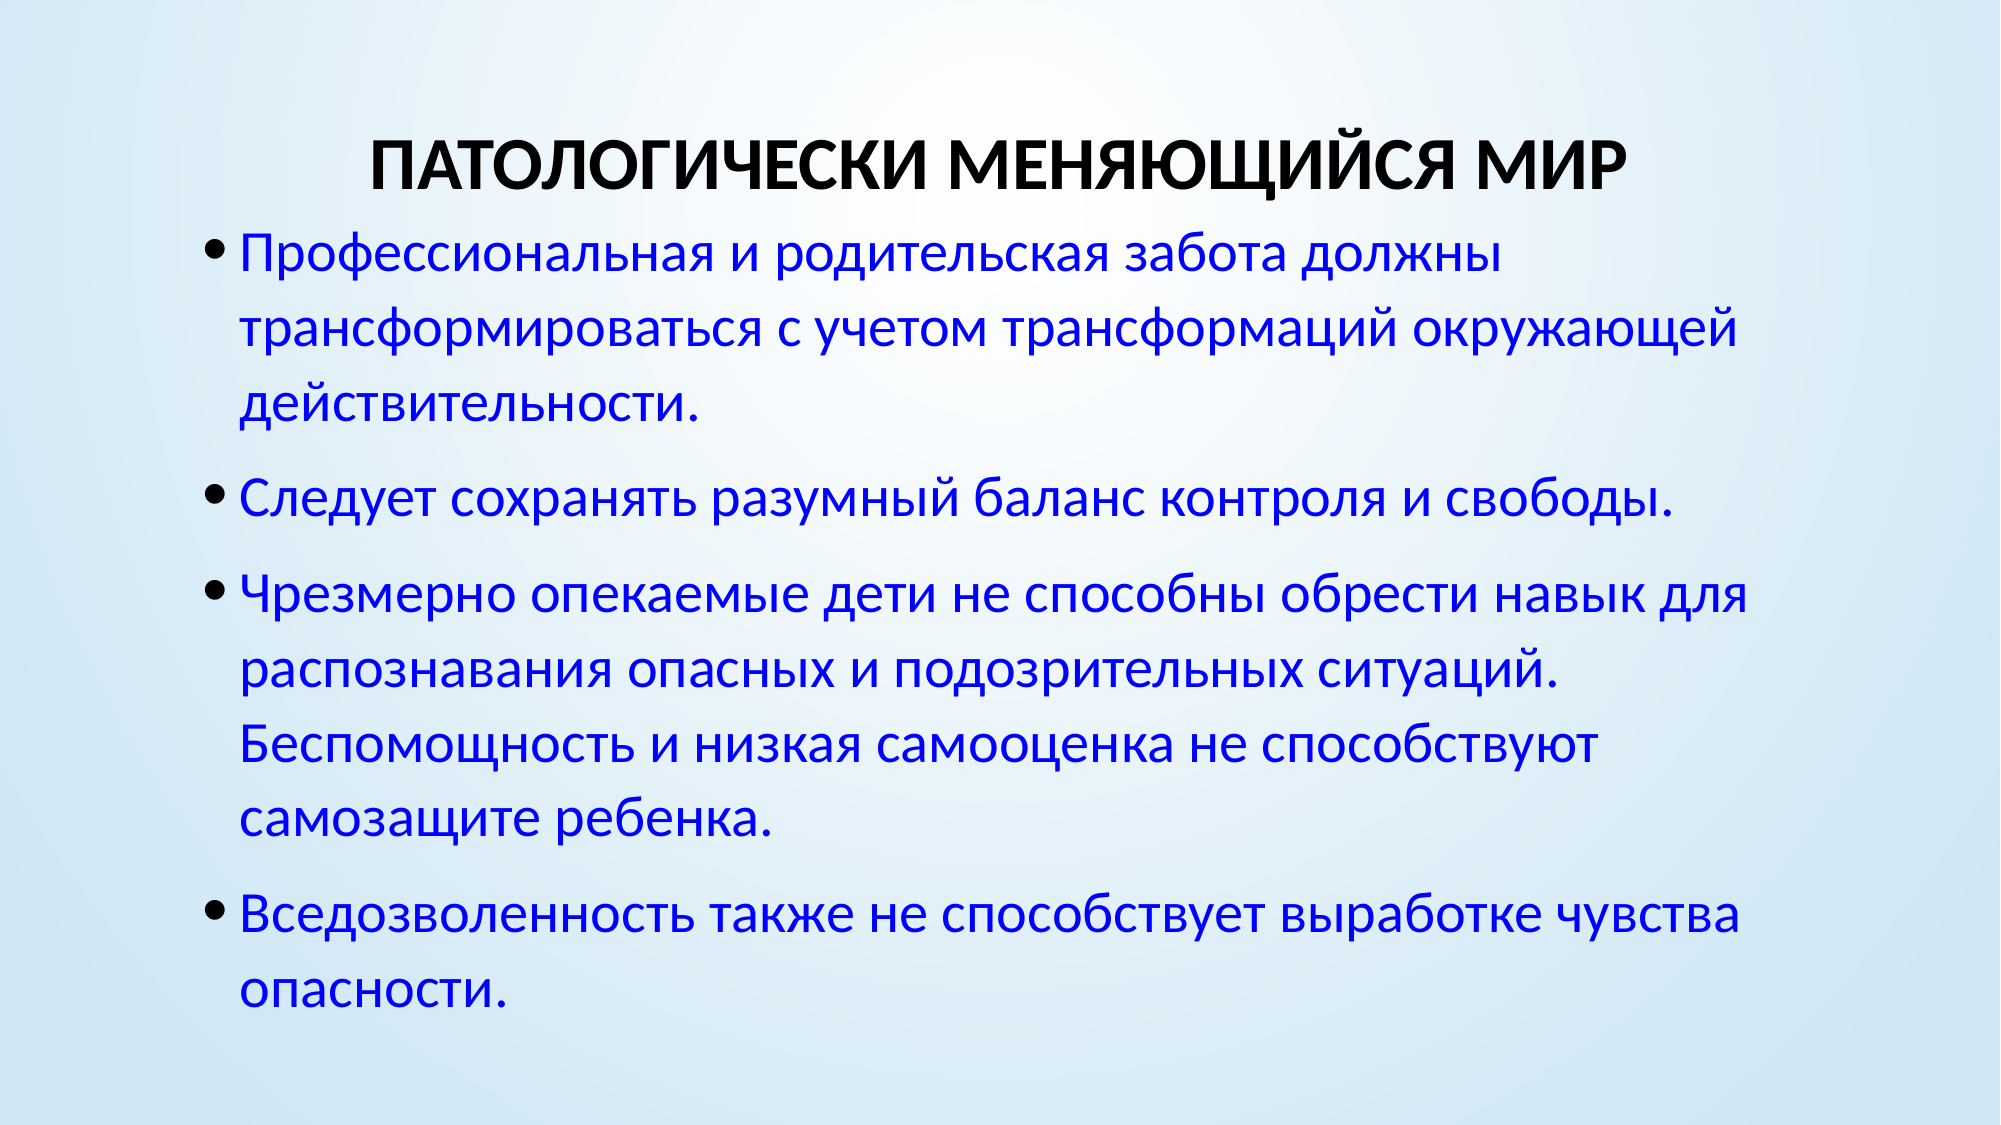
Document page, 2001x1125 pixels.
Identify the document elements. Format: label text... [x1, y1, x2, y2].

title ПАТОЛОГИЧЕСКИ МЕНЯЮЩИЙСЯ МИР [187, 101, 1813, 200]
list Профессиональная и родительская забота должны трансформироваться с учетом трансформаций окружающей действительности. Следует сохранять разумный баланс контроля и свободы. Чрезмерно опекаемые дети не способны обрести навык для распознавания опасных и подозрительных ситуаций. Беспомощность и низкая самооценка не способствуют самозащите ребенка. Вседозволенность также не способствует выработке чувства опасности. [187, 200, 1813, 1046]
picture [0, 0, 2000, 1125]
